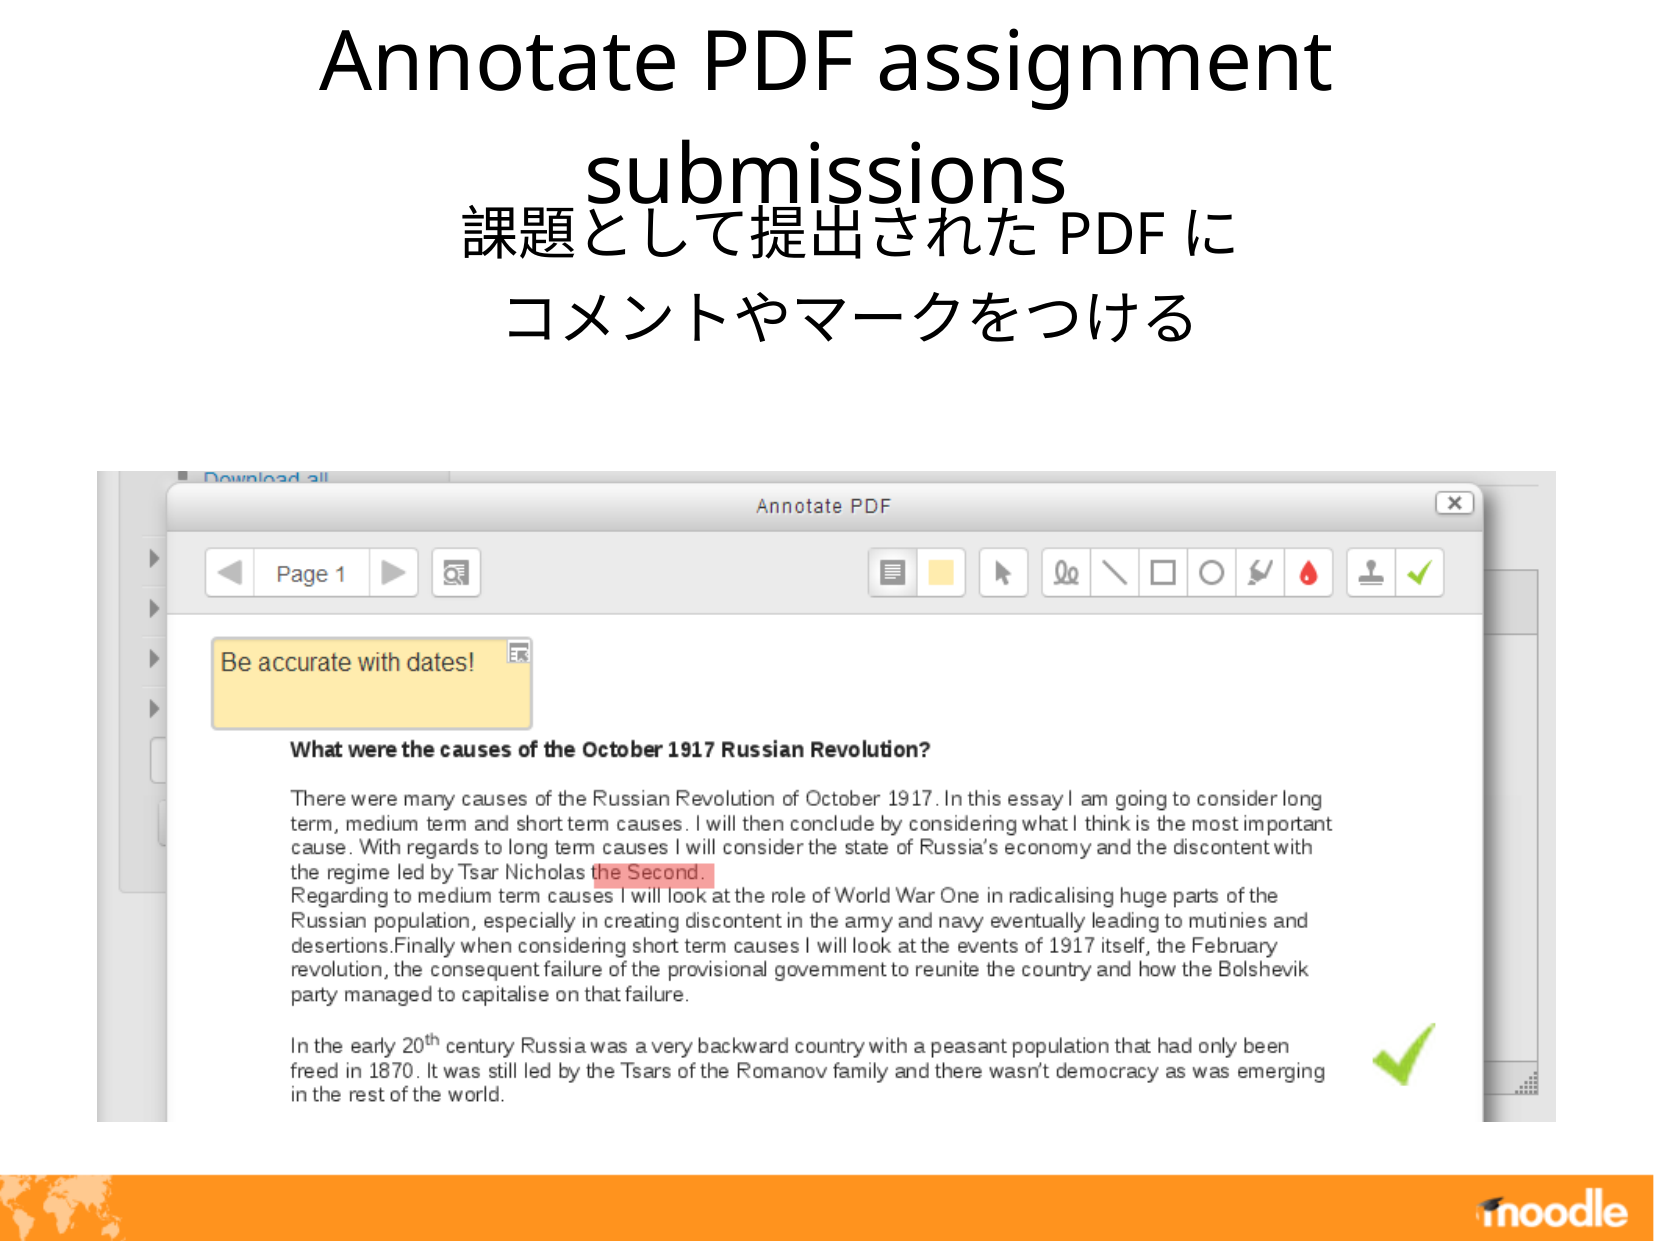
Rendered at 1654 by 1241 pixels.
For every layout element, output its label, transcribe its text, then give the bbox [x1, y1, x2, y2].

picture [0, 1172, 1654, 1241]
picture [97, 471, 1556, 1122]
text_box 課題として提出されたPDFに コメントやマークをつける [165, 180, 1501, 331]
title Annotate PDF assignment submissions [82, 49, 1571, 181]
